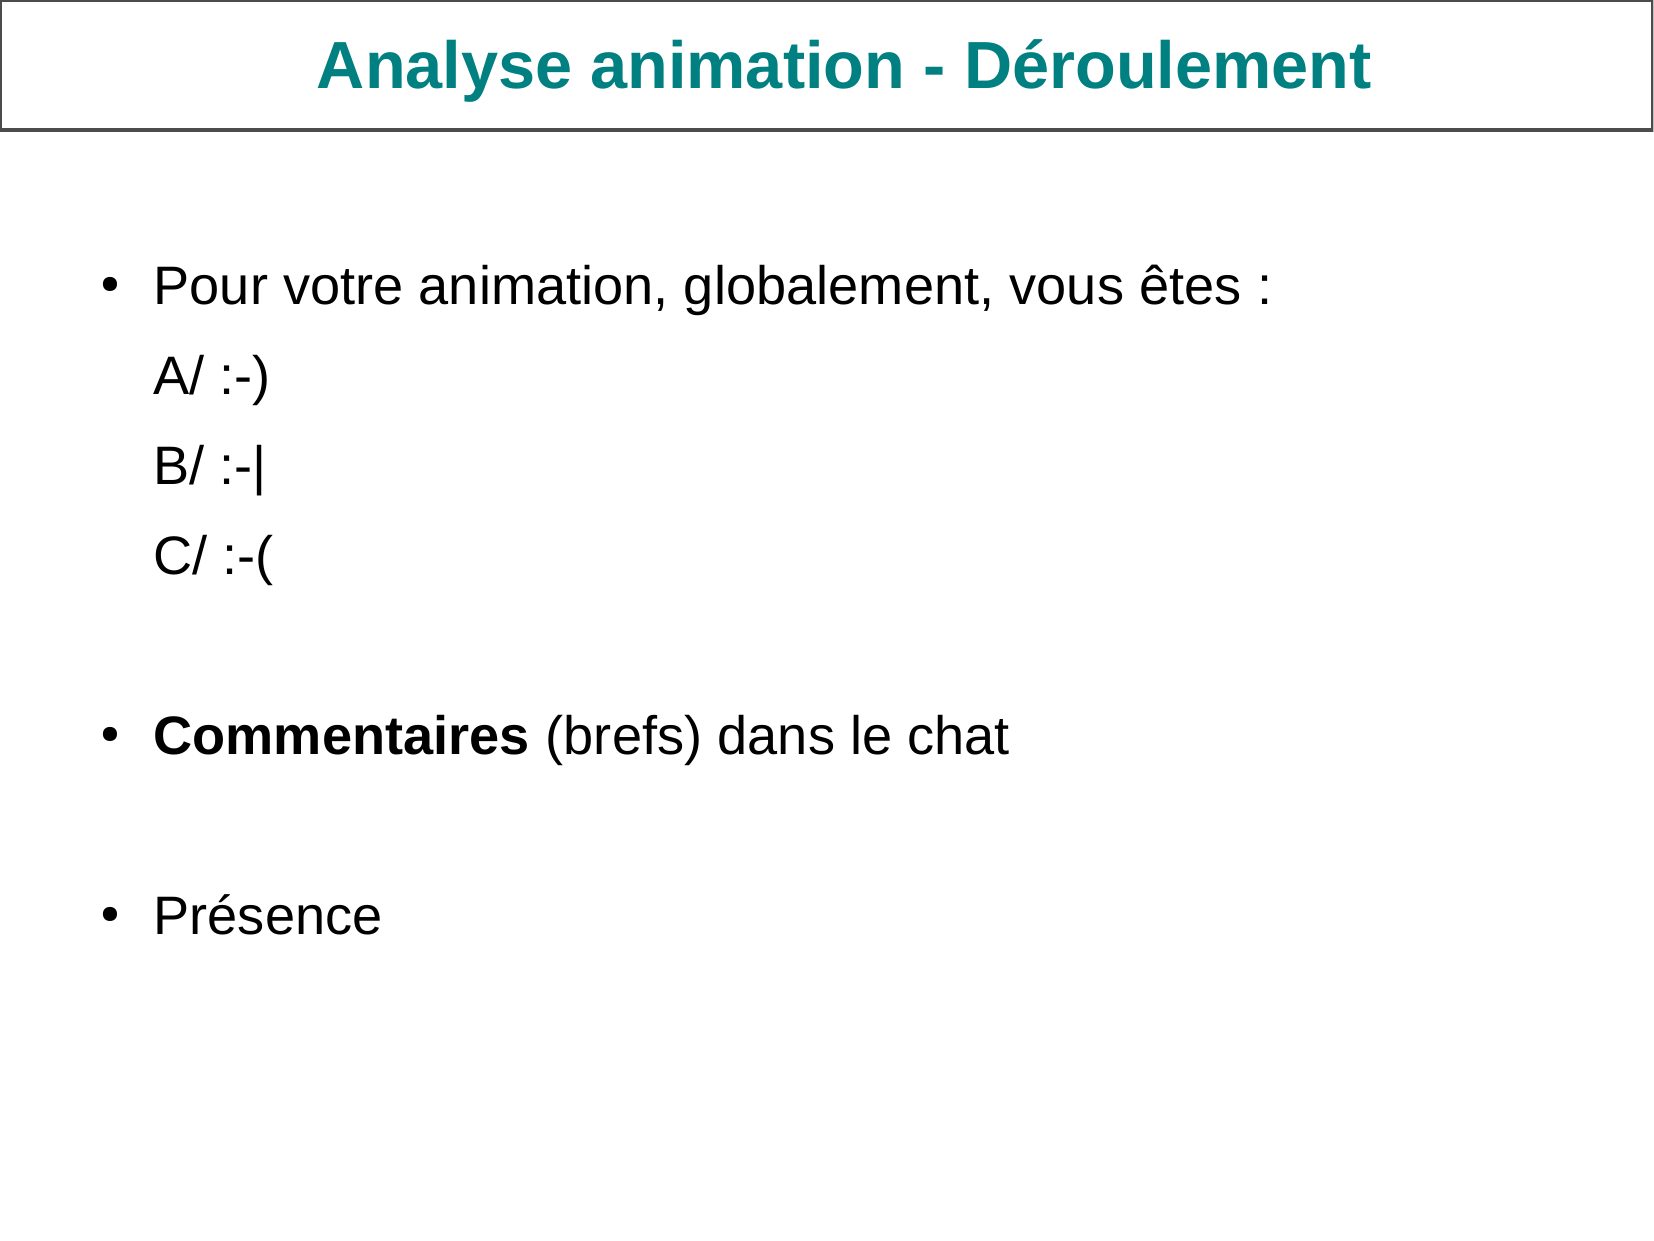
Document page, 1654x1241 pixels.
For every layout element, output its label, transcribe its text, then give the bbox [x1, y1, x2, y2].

text_box Analyse animation - Déroulement [0, 0, 1654, 130]
list Pour votre animation, globalement, vous êtes : A/ :-) B/ :-| C/ :-( Commentaires (brefs) dans le chat Présence [82, 165, 1571, 1217]
